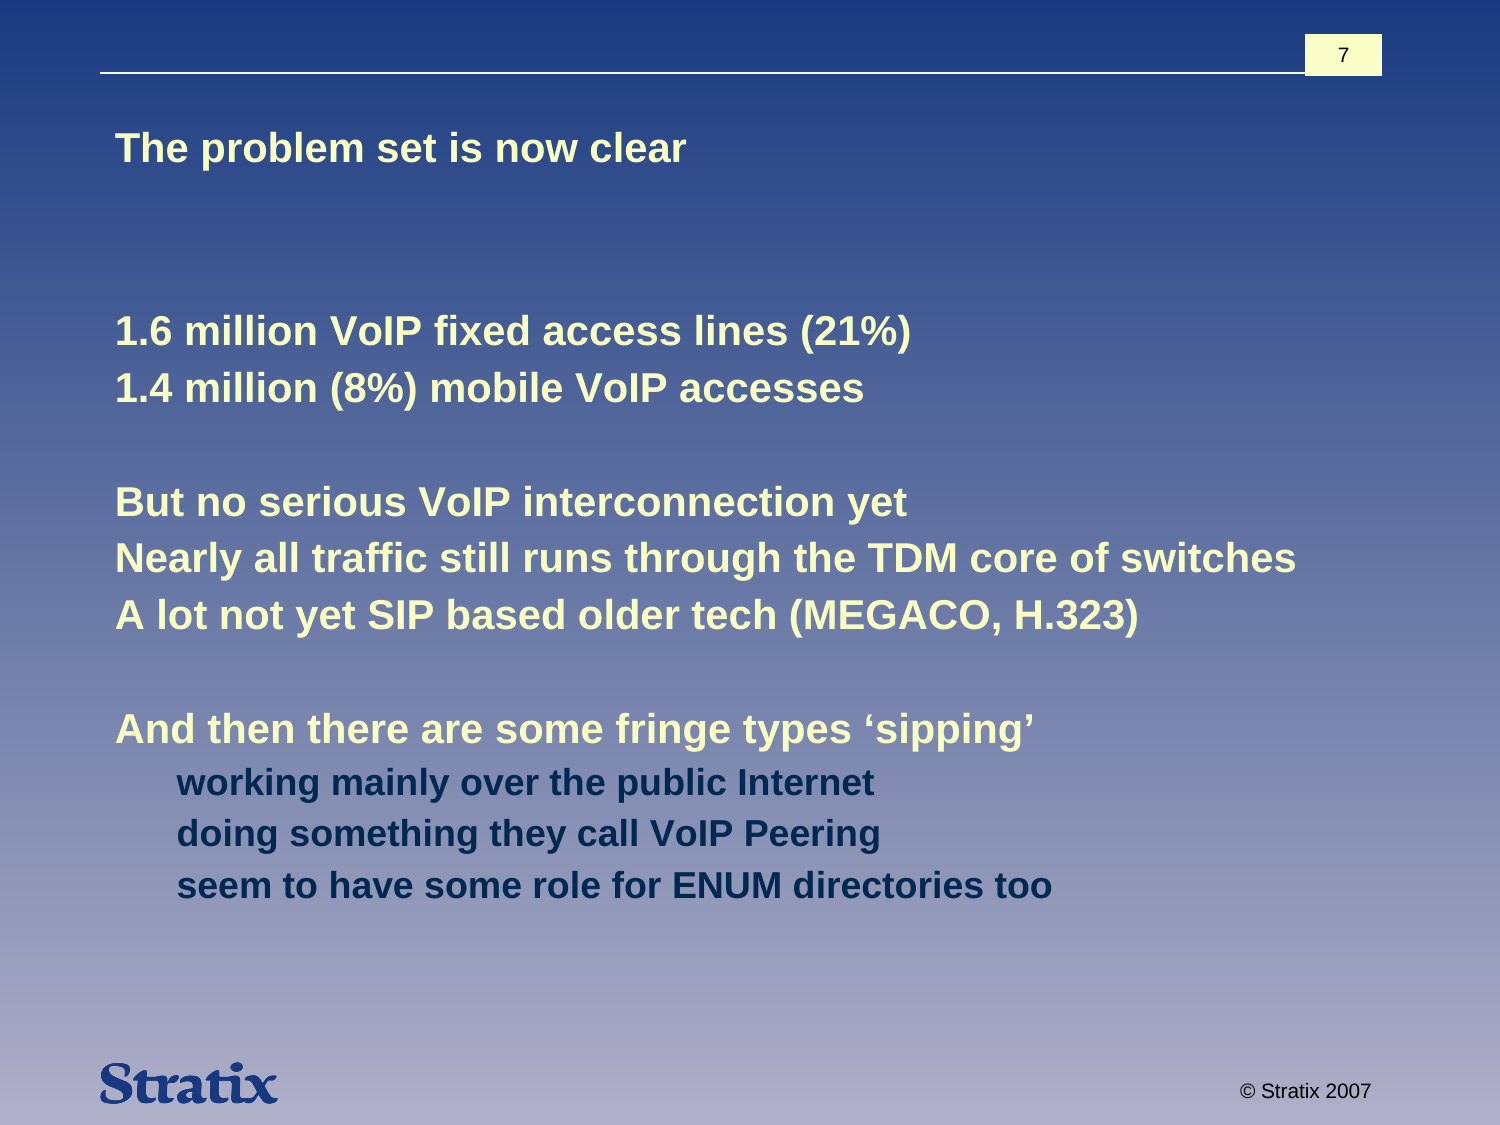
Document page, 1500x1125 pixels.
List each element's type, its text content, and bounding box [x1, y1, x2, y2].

title The problem set is now clear [99, 112, 1375, 238]
list 1.6 million VoIP fixed access lines (21%) 1.4 million (8%) mobile VoIP accesses But no serious VoIP interconnection yet Nearly all traffic still runs through the TDM core of switches A lot not yet SIP based older tech (MEGACO, H.323) And then there are some fringe types ‘sipping’ working mainly over the public Internet doing something they call VoIP Peering seem to have some role for ENUM directories too [99, 299, 1375, 1002]
